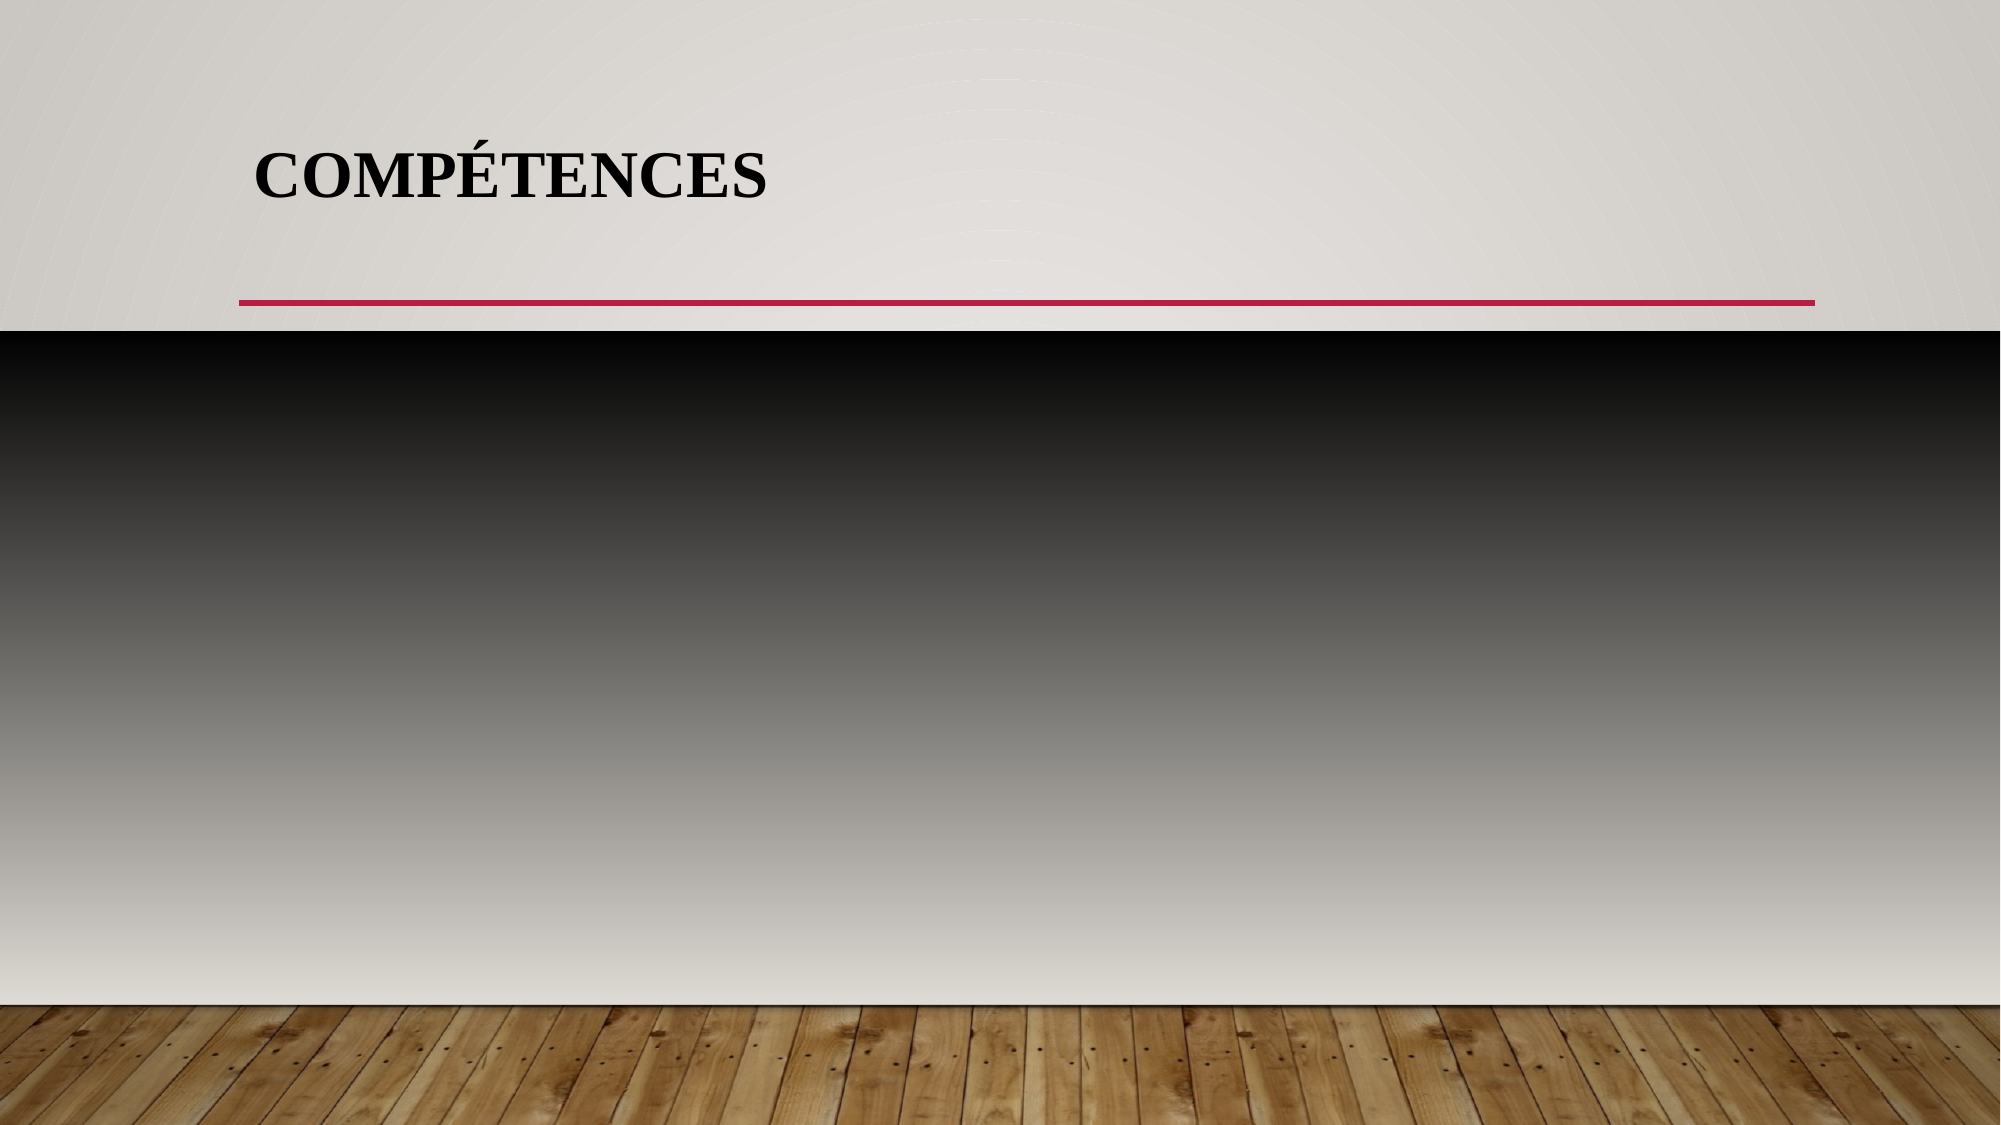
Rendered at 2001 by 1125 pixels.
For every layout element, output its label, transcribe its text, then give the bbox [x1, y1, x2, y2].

title Compétences [238, 131, 1814, 305]
